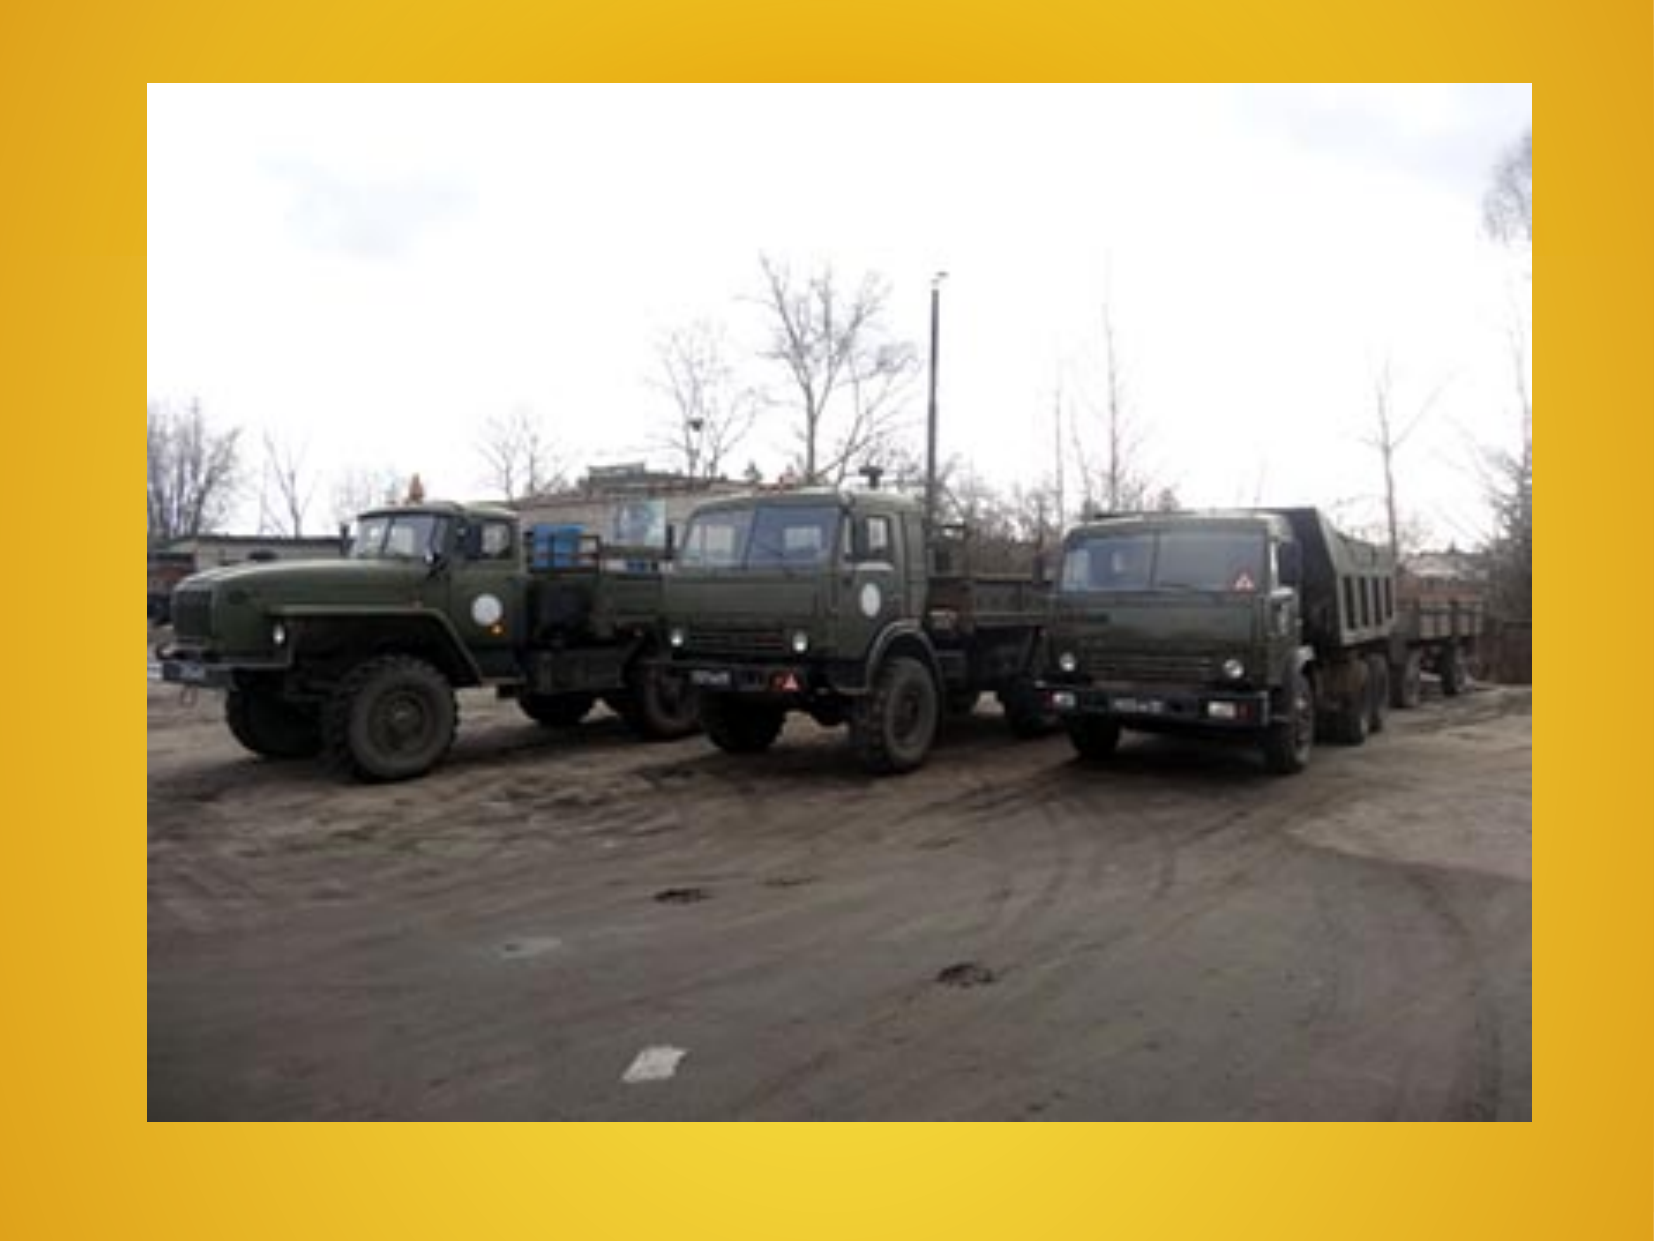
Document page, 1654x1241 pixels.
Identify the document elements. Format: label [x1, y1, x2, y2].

picture [147, 83, 1532, 1123]
